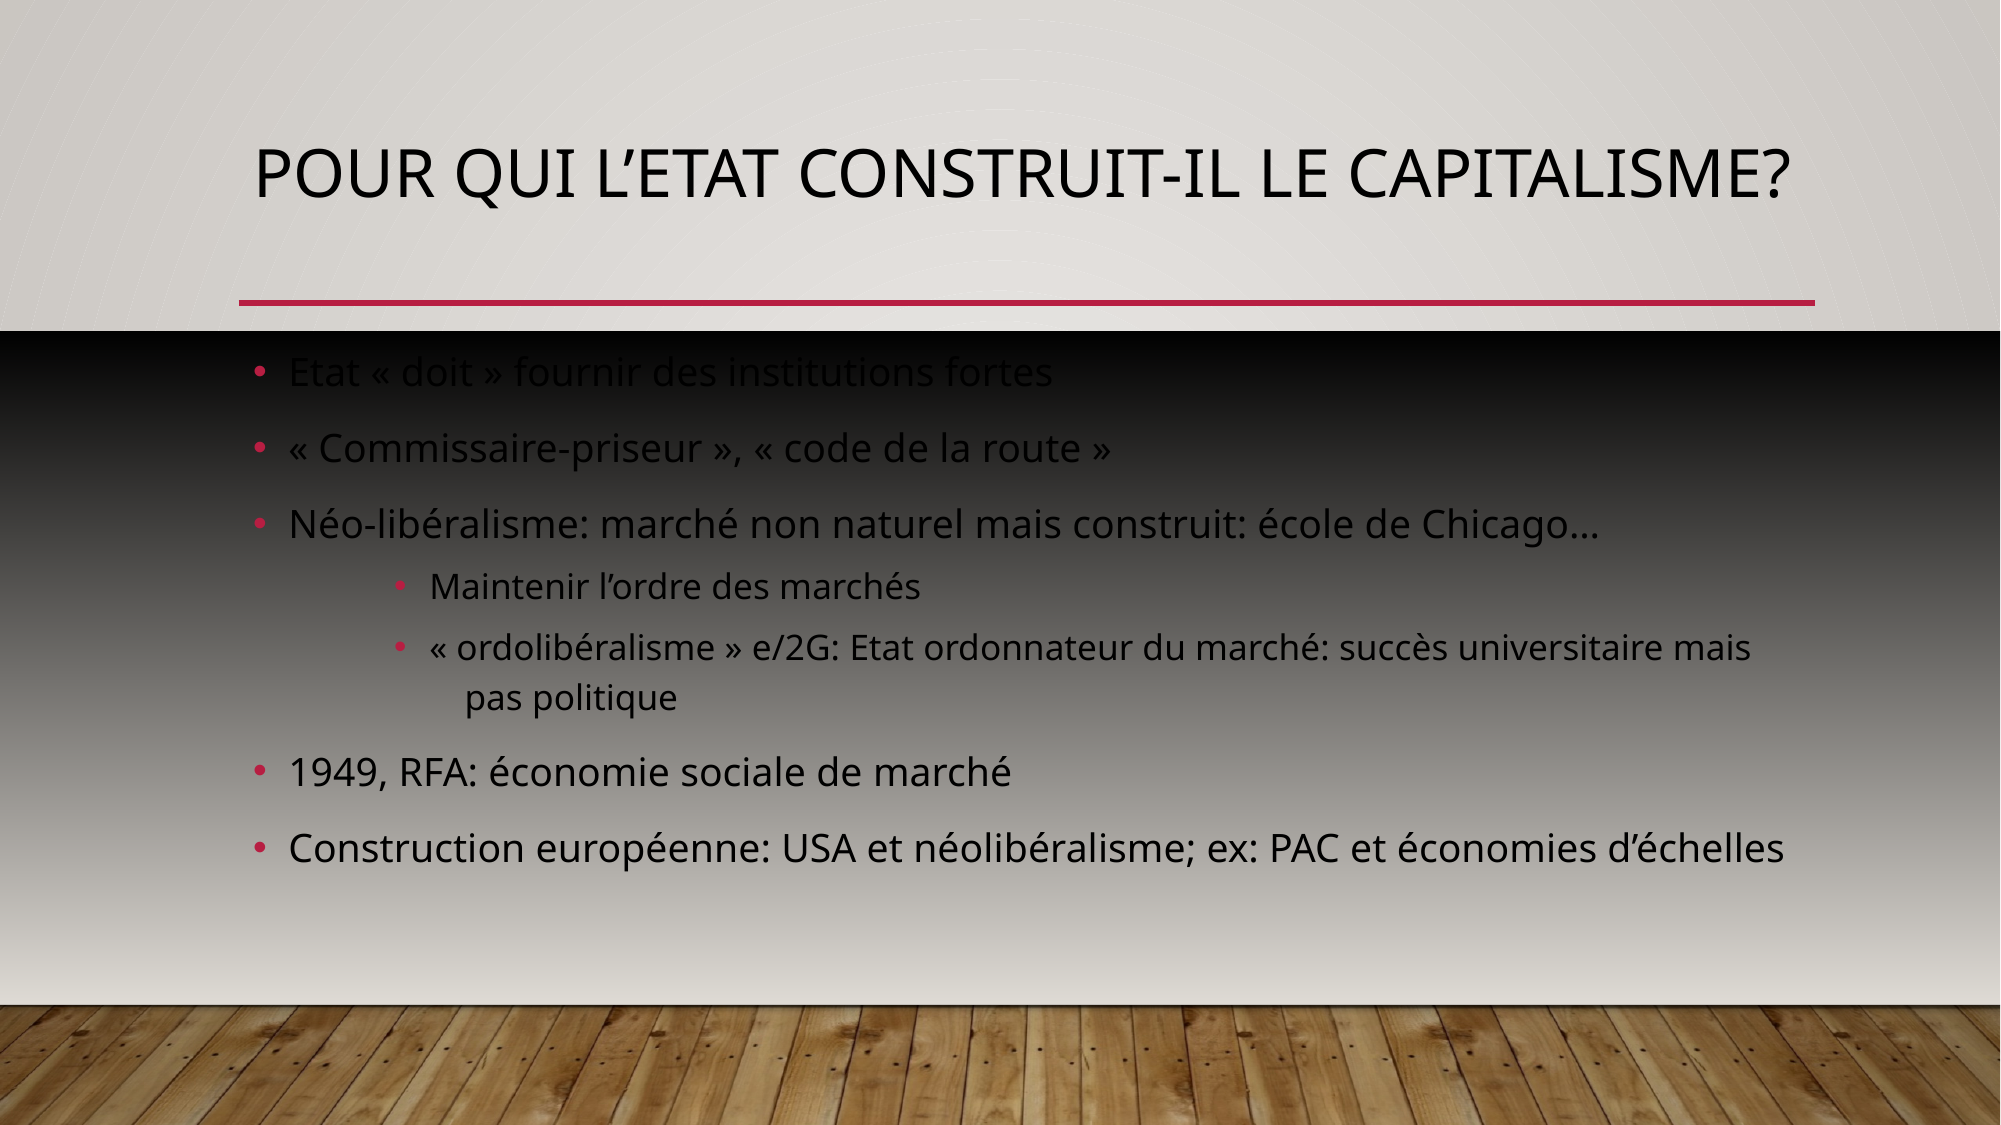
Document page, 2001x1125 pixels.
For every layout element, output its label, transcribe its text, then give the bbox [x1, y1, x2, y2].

title Pour qui l’Etat construit-il le capitalisme? [238, 131, 1814, 305]
list Etat « doit » fournir des institutions fortes « Commissaire-priseur », « code de la route » Néo-libéralisme: marché non naturel mais construit: école de Chicago… Maintenir l’ordre des marchés « ordolibéralisme » e/2G: Etat ordonnateur du marché: succès universitaire mais pas politique 1949, RFA: économie sociale de marché Construction européenne: USA et néolibéralisme; ex: PAC et économies d’échelles [238, 330, 1814, 897]
